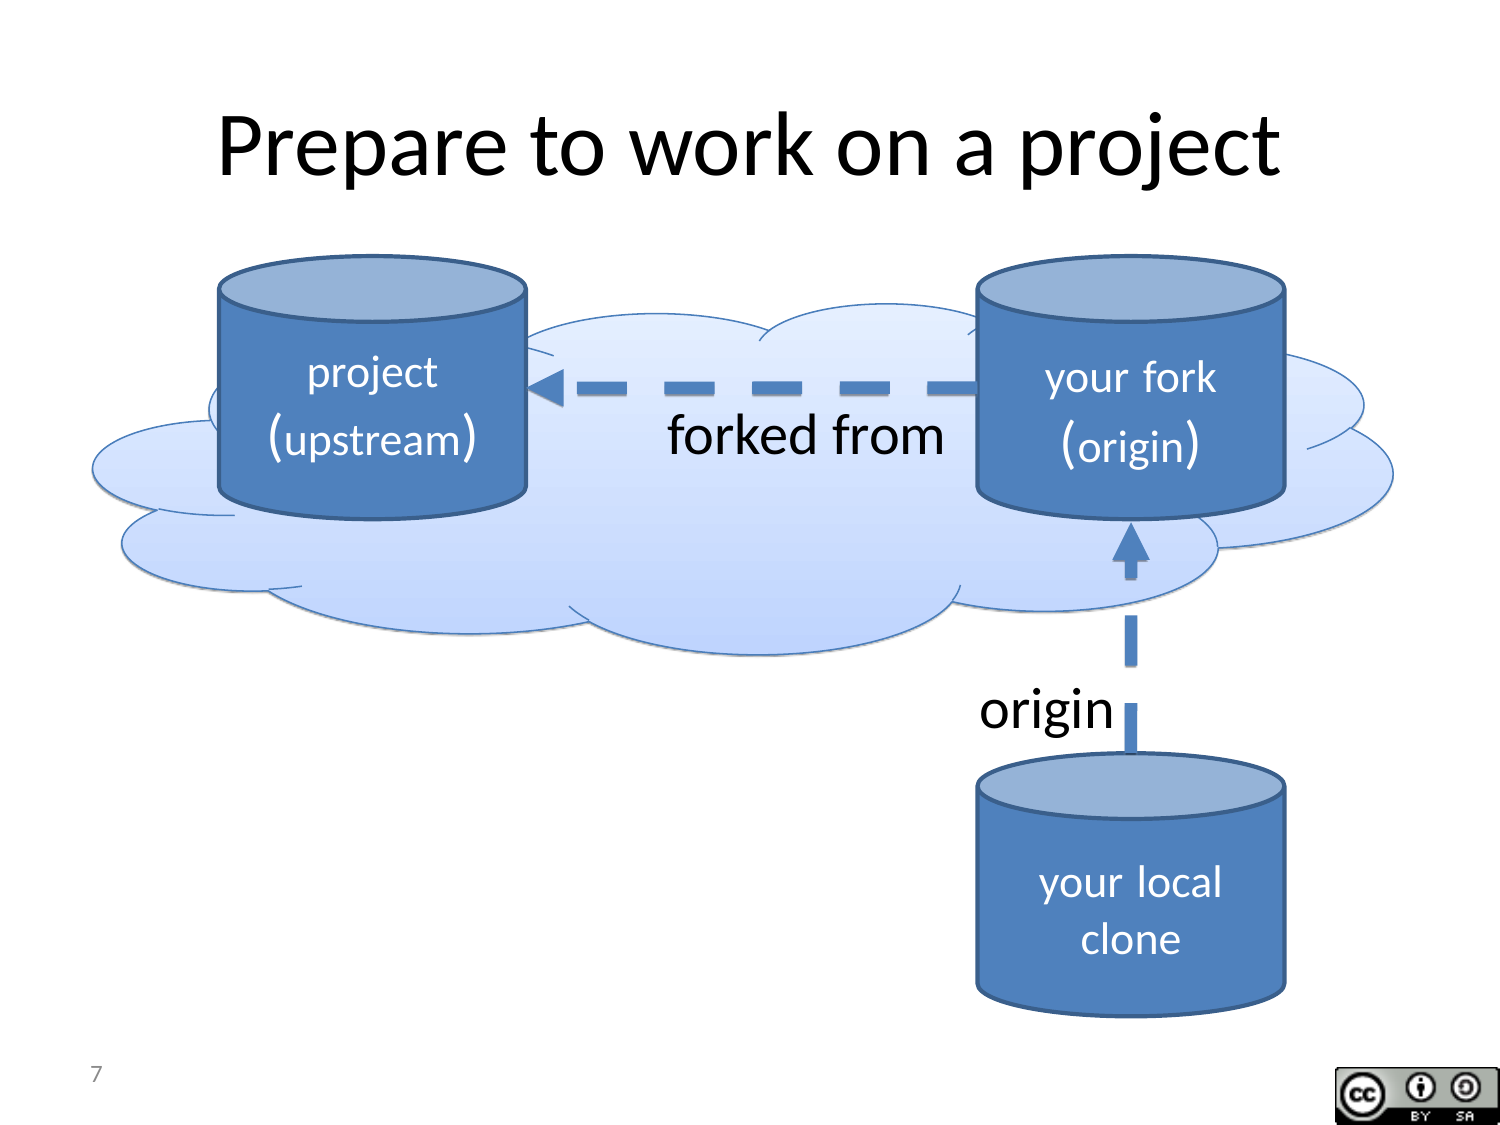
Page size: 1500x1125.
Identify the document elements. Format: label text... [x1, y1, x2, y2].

text_box origin [890, 663, 1204, 749]
text_box forked from [604, 388, 1010, 474]
picture [1335, 1067, 1500, 1125]
text_box project (upstream) [218, 290, 526, 520]
text_box [92, 303, 1394, 655]
title Prepare to work on a project [75, 45, 1425, 233]
slide_number <number> [75, 1042, 425, 1103]
text_box your fork (origin) [977, 291, 1285, 520]
text_box your local clone [977, 788, 1285, 1017]
